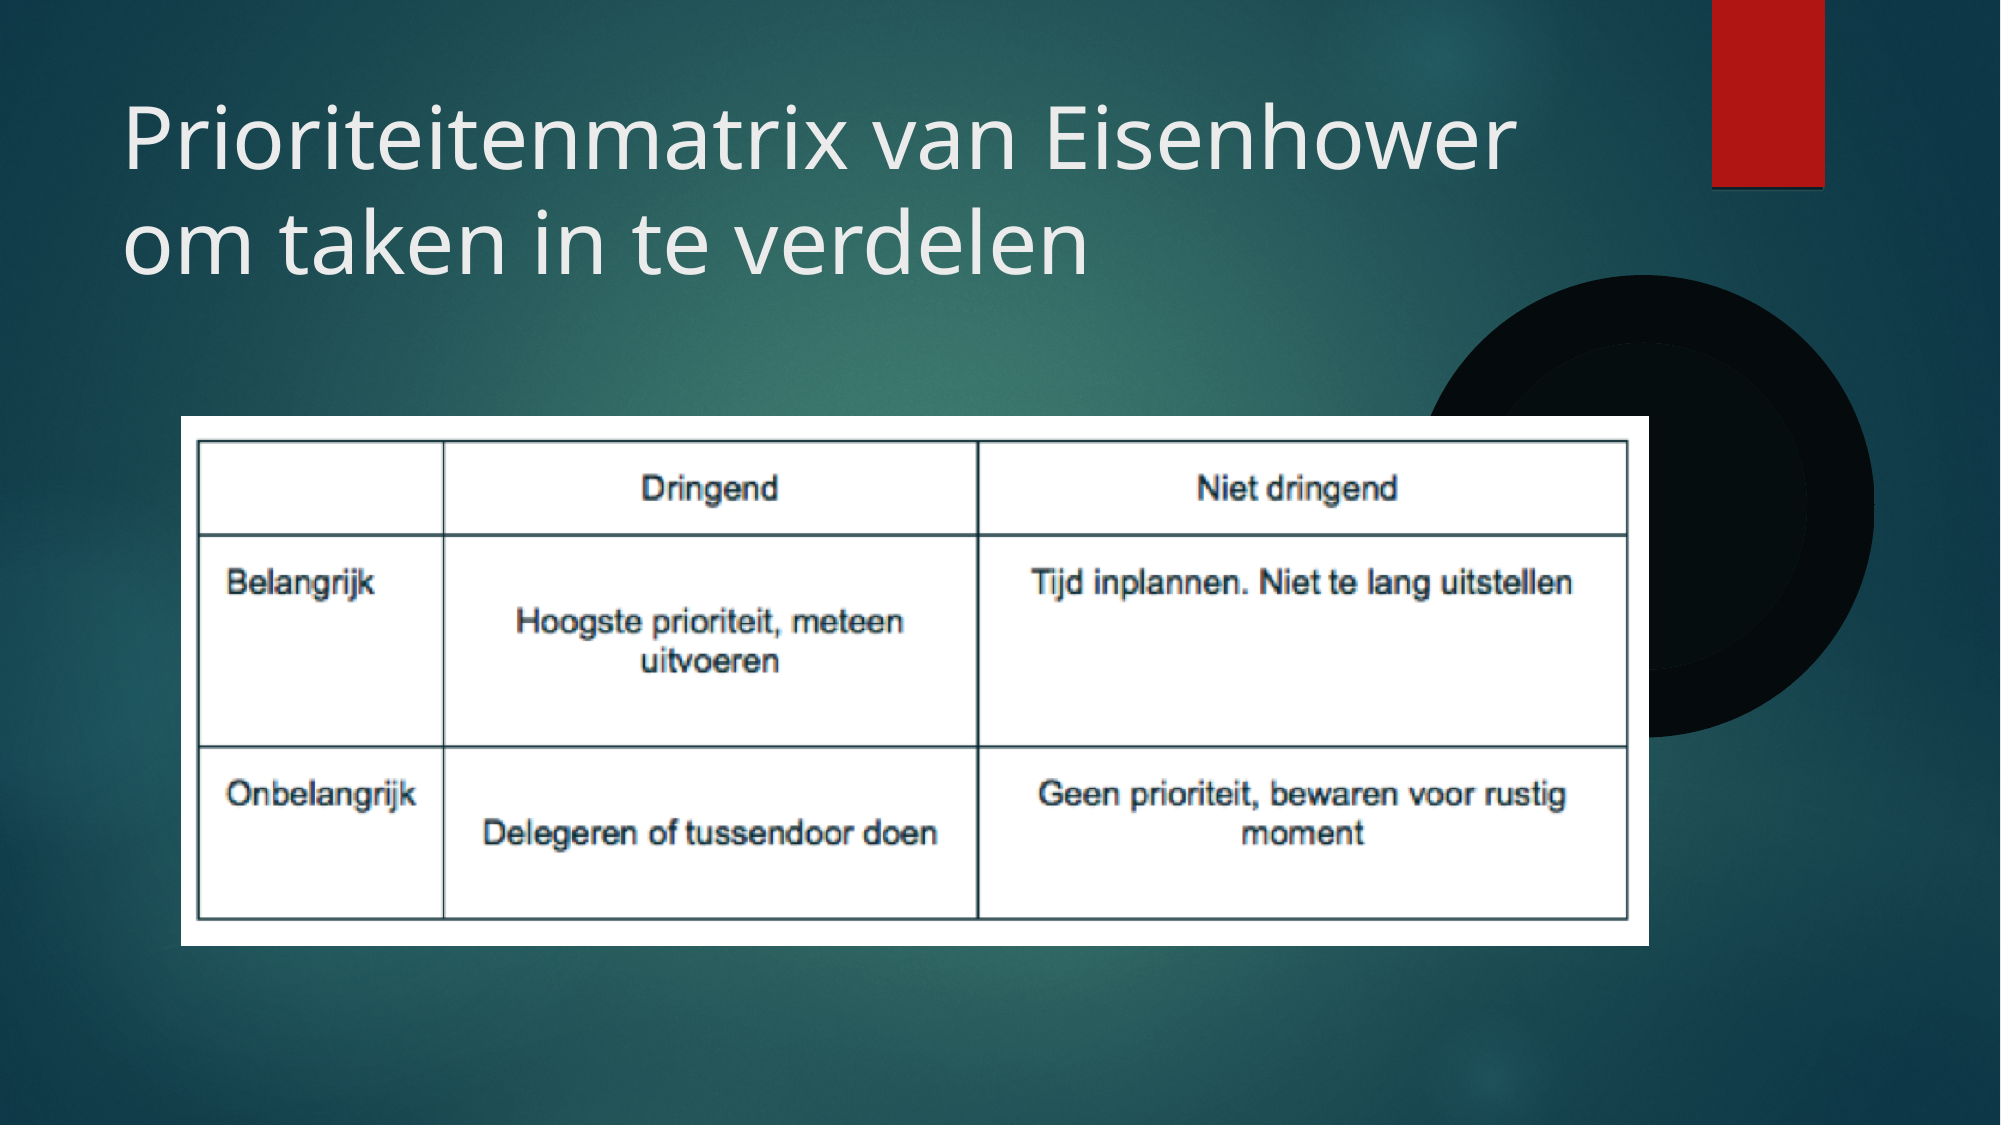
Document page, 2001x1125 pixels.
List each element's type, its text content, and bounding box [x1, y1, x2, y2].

picture [181, 416, 1649, 946]
title Prioriteitenmatrix van Eisenhower om taken in te verdelen [106, 74, 1649, 305]
